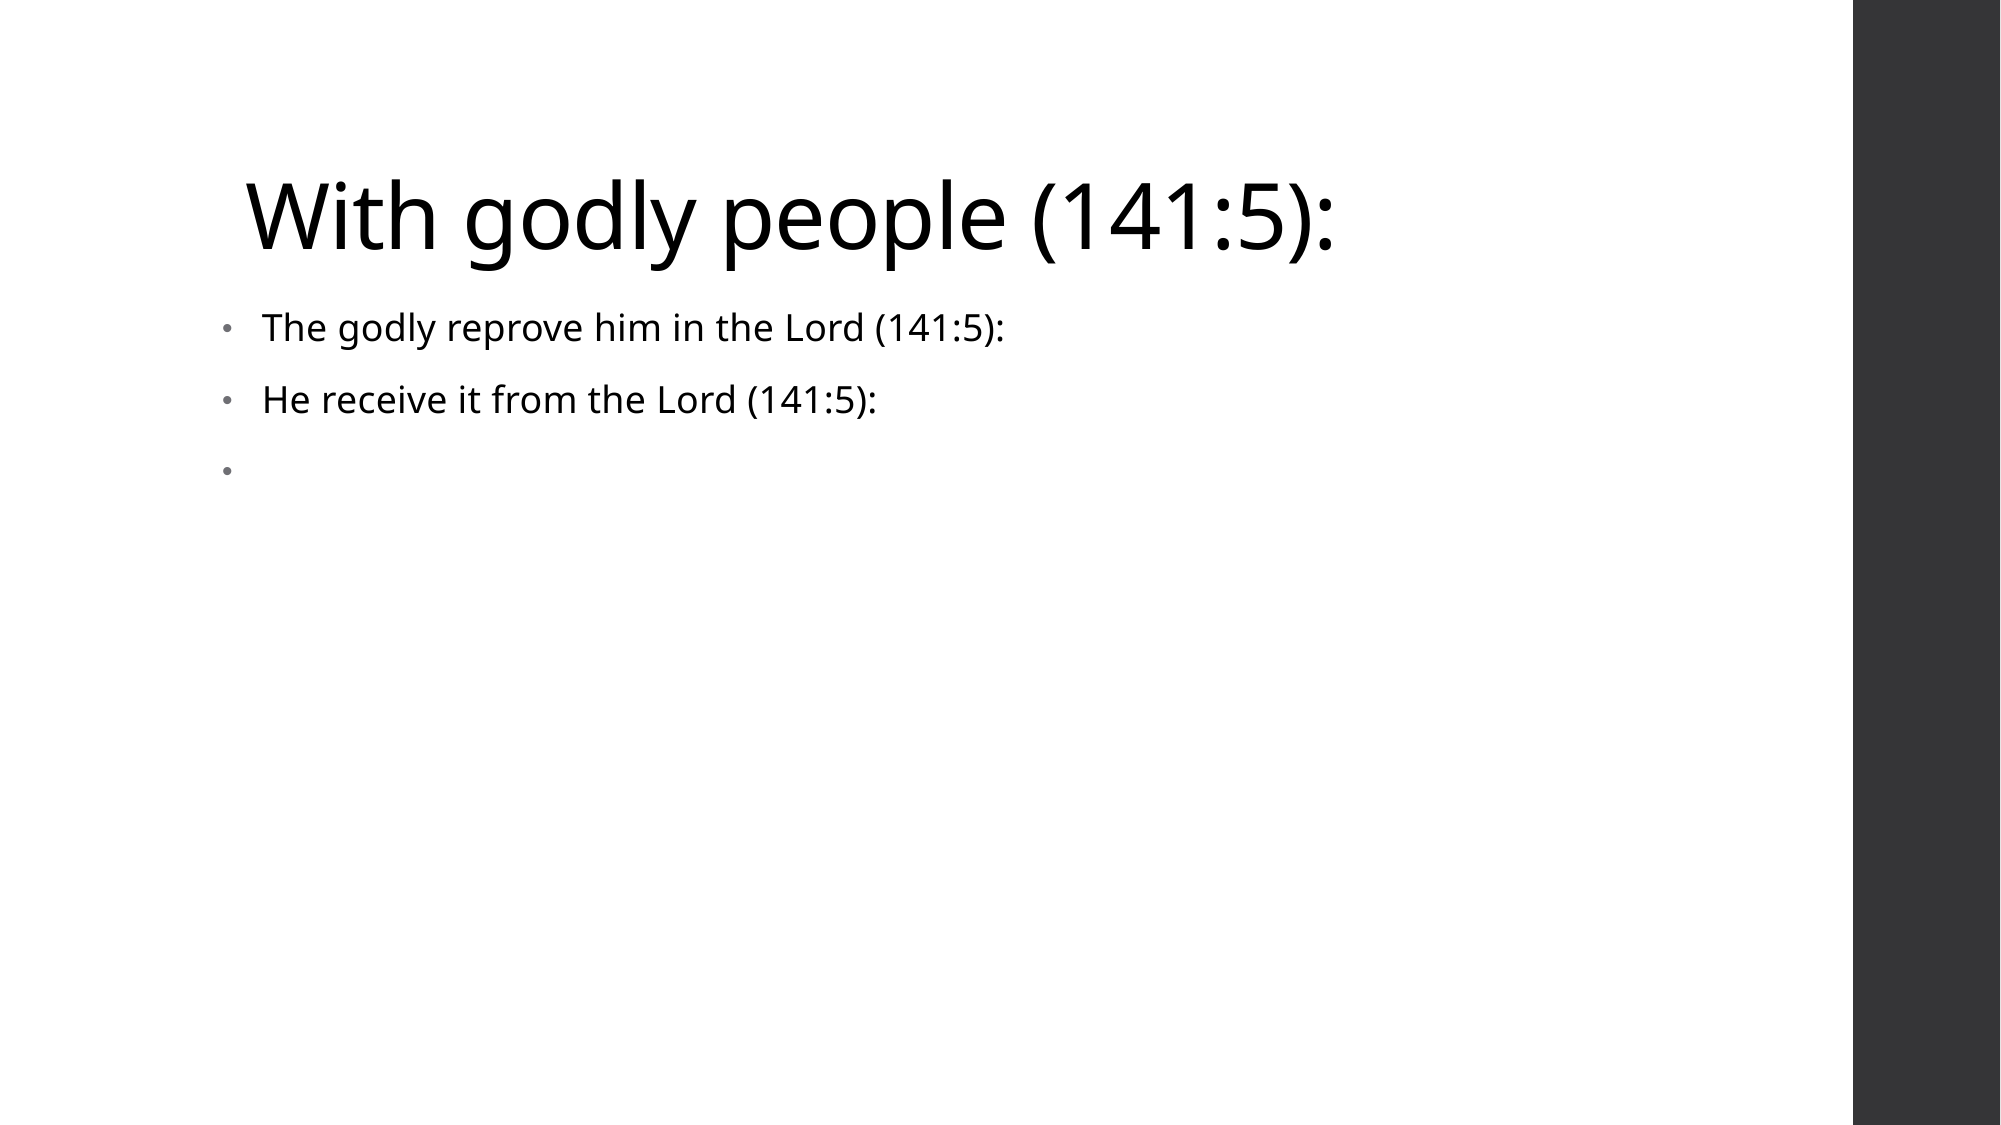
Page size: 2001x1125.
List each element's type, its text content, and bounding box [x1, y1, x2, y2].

list The godly reprove him in the Lord (141:5): He receive it from the Lord (141:5): [206, 299, 1617, 1014]
title With godly people (141:5): [206, 60, 1797, 278]
